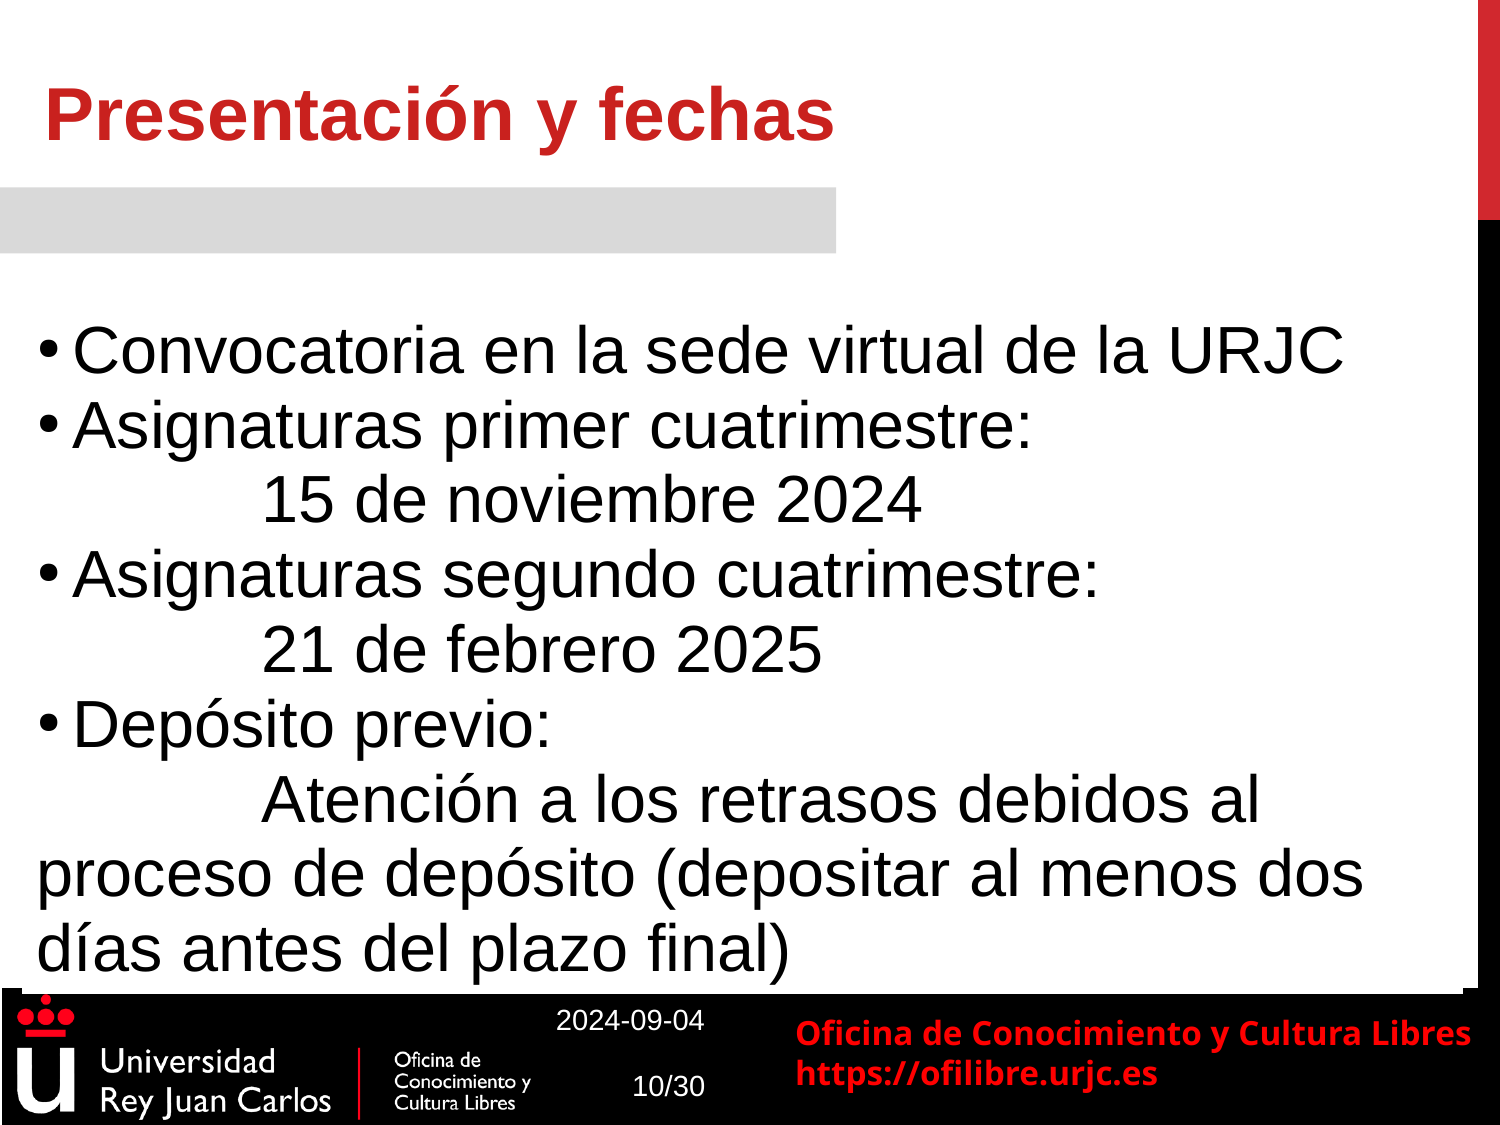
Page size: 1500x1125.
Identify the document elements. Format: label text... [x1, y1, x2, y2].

text_box Presentación y fechas [30, 64, 1306, 248]
title [75, 7, 1425, 196]
text_box Convocatoria en la sede virtual de la URJC Asignaturas primer cuatrimestre: 15 de noviembre 2024 Asignaturas segundo cuatrimestre: 21 de febrero 2025 Depósito previo: Atención a los retrasos debidos al proceso de depósito (depositar al menos dos días antes del plazo final) [22, 305, 1463, 994]
picture [17, 994, 531, 1120]
